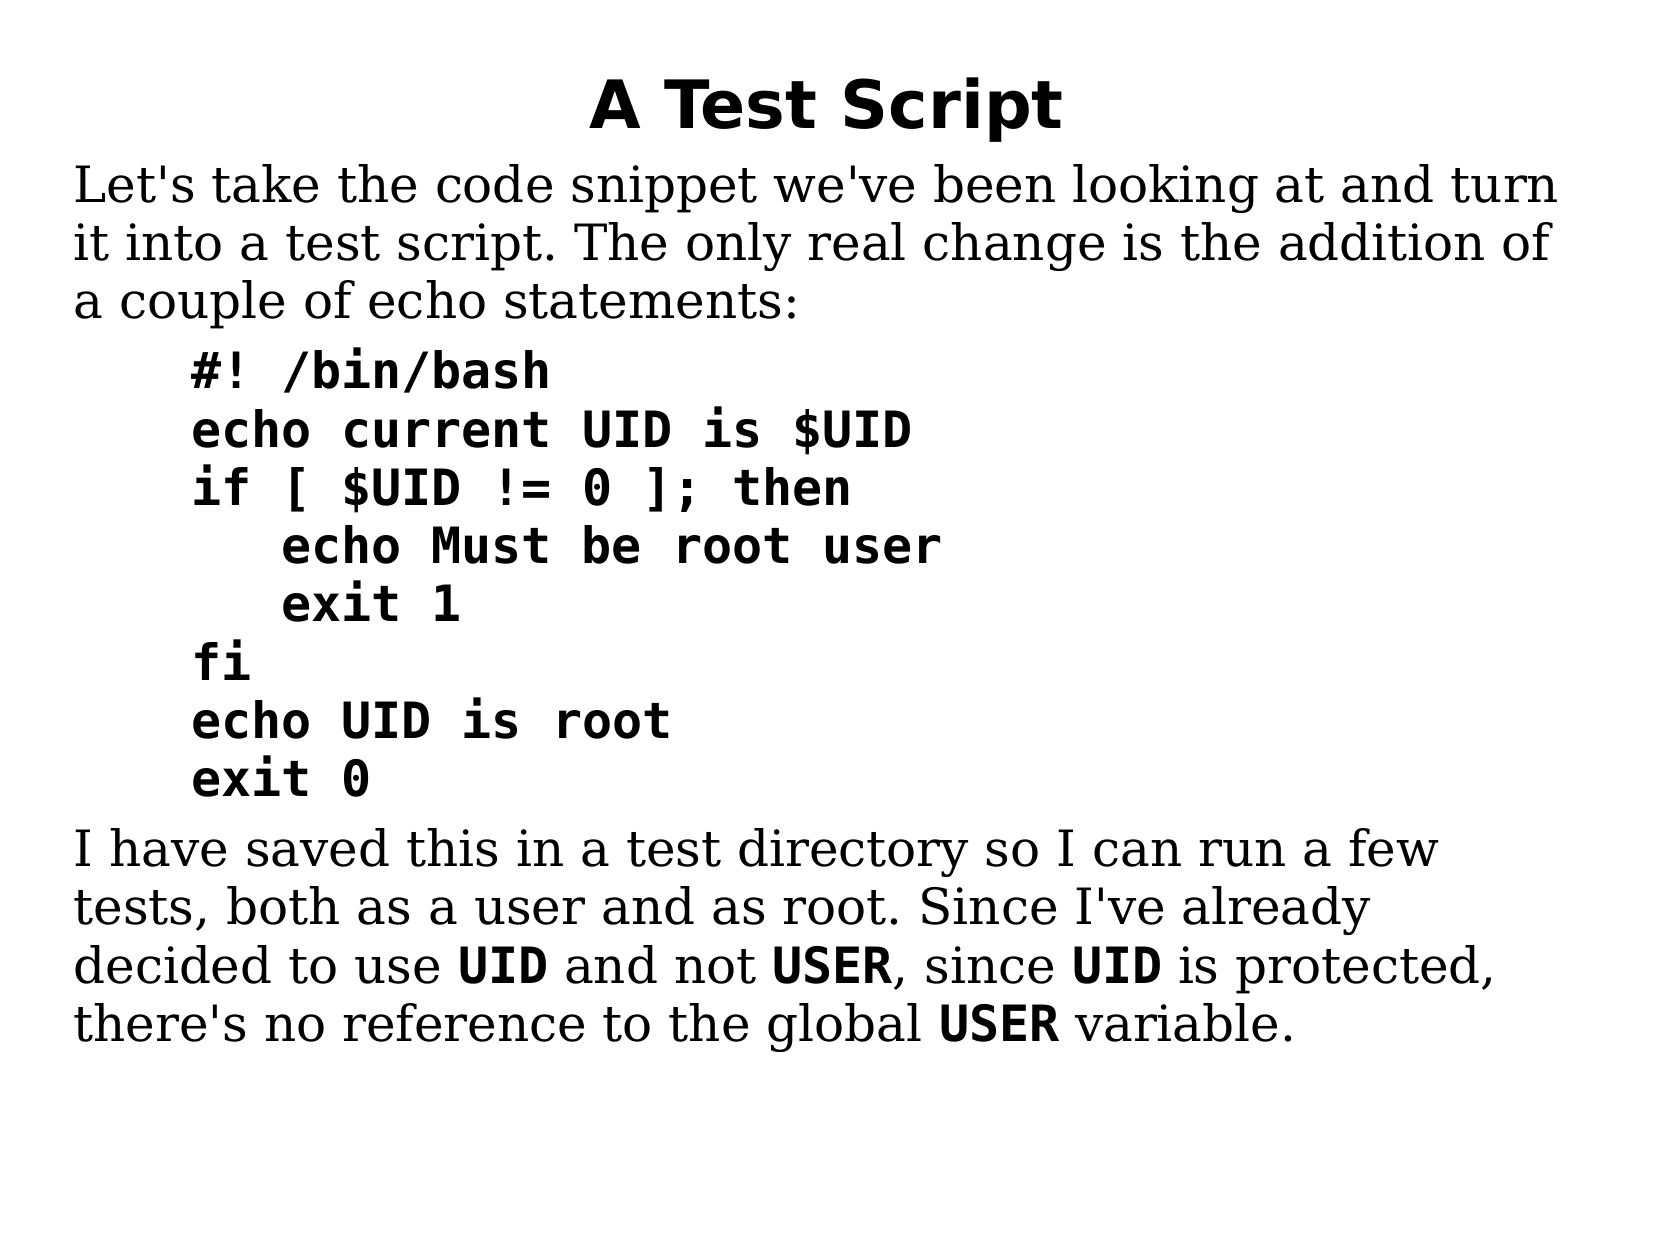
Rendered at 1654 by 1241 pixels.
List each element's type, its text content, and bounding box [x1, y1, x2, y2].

text_box A Test Script Let's take the code snippet we've been looking at and turn it into a test script. The only real change is the addition of a couple of echo statements: #! /bin/bash echo current UID is $UID if [ $UID != 0 ]; then echo Must be root user exit 1 fi echo UID is root exit 0 I have saved this in a test directory so I can run a few tests, both as a user and as root. Since I've already decided to use UID and not USER, since UID is protected, there's no reference to the global USER variable. [59, 59, 1595, 1061]
